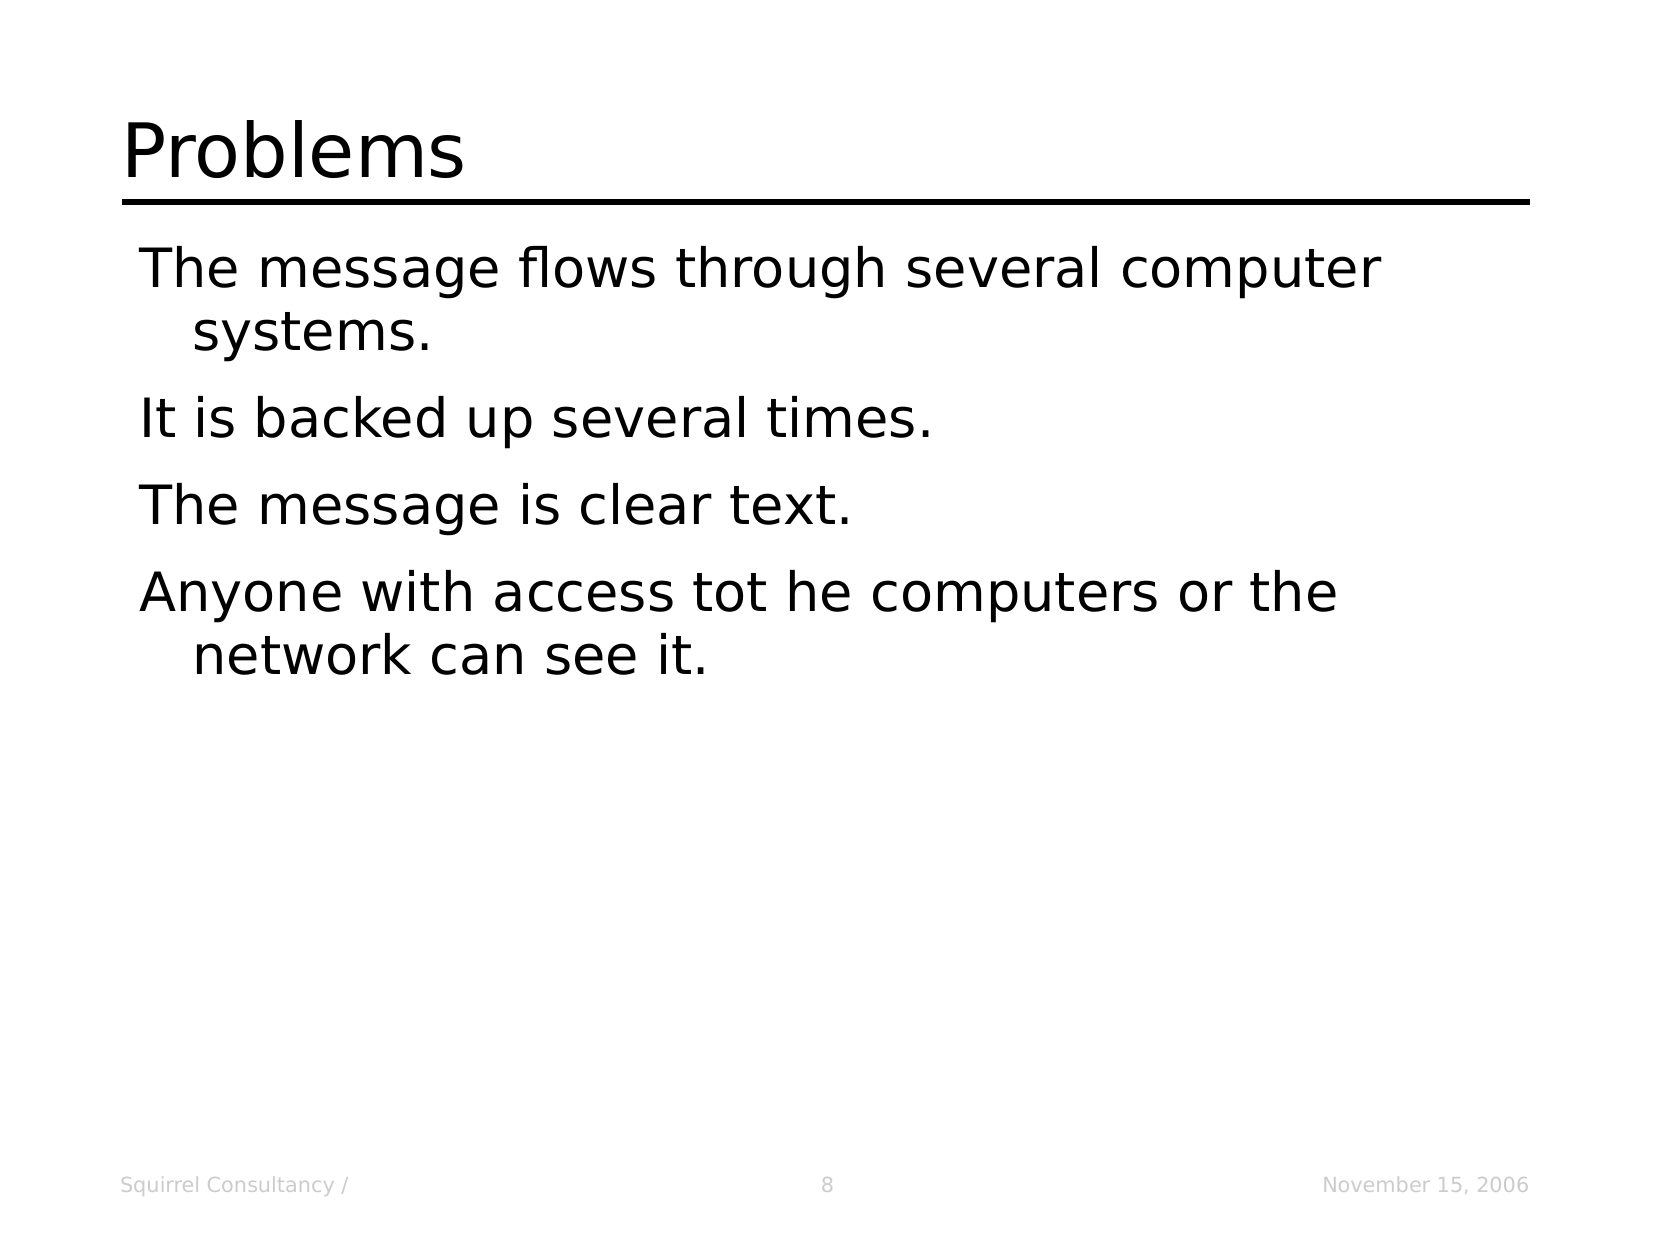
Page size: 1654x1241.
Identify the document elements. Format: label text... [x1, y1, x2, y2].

list The message flows through several computer systems. It is backed up several times. The message is clear text. Anyone with access tot he computers or the network can see it. [121, 237, 1534, 1141]
title Problems [121, 102, 1534, 200]
